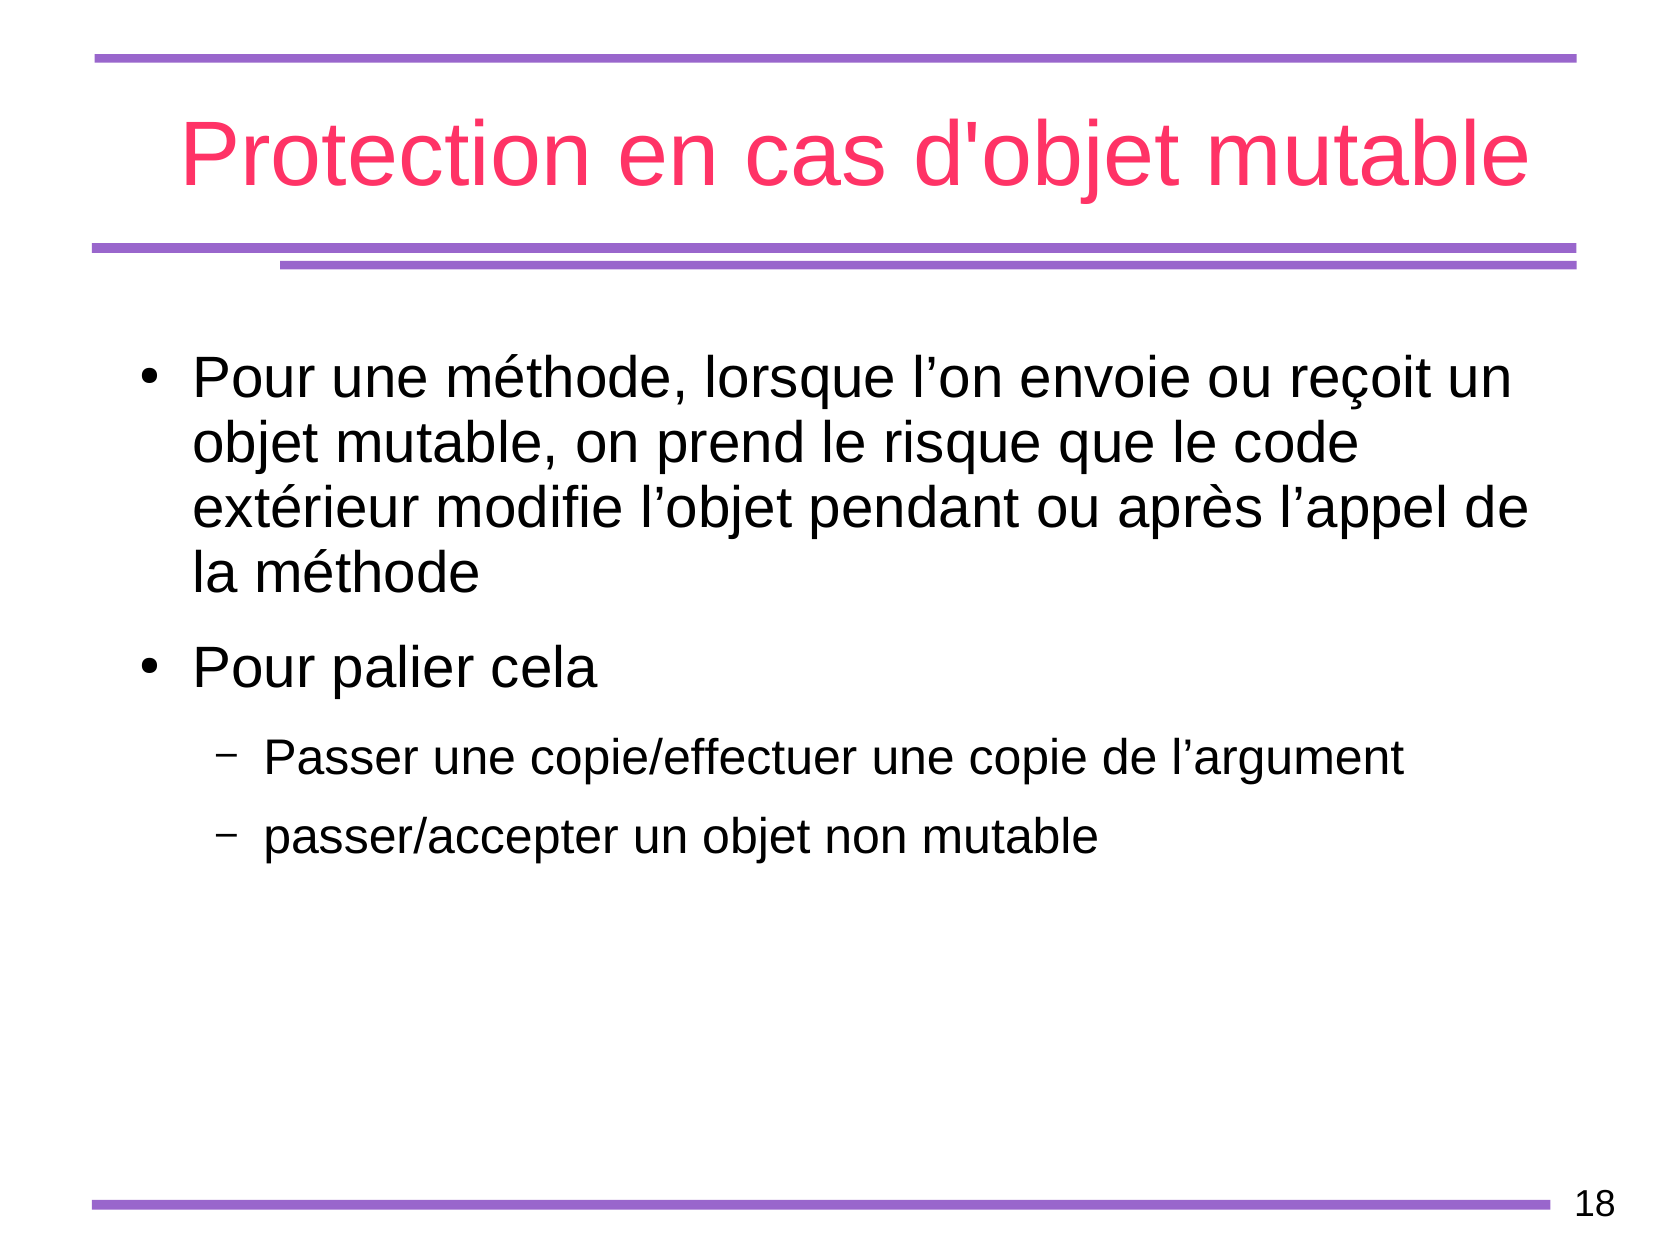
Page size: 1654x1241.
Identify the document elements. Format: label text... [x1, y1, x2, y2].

title Protection en cas d'objet mutable [121, 49, 1534, 257]
list Pour une méthode, lorsque l’on envoie ou reçoit un objet mutable, on prend le risque que le code extérieur modifie l’objet pendant ou après l’appel de la méthode Pour palier cela Passer une copie/effectuer une copie de l’argument passer/accepter un objet non mutable [121, 344, 1534, 1127]
